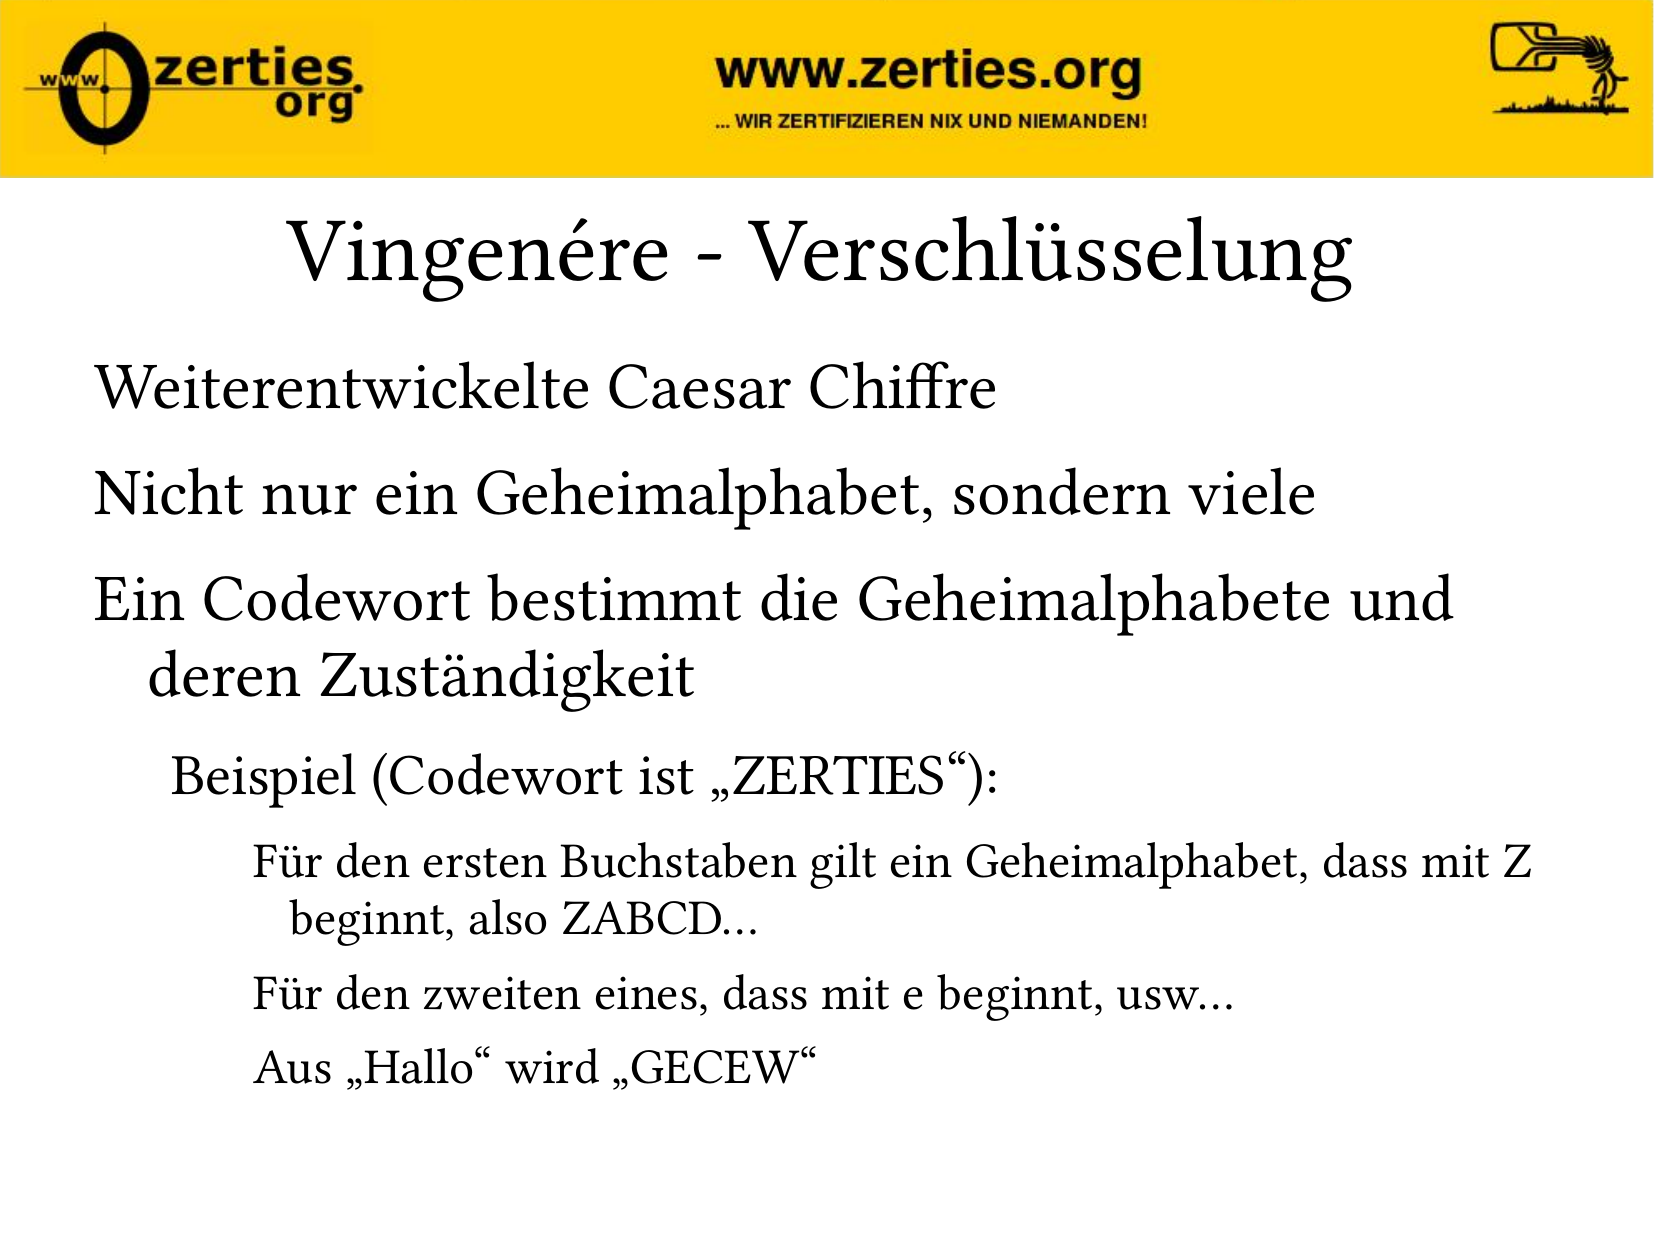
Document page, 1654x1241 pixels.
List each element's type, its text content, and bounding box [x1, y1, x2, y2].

title Vingenére - Verschlüsselung [76, 177, 1565, 326]
picture [0, 0, 1654, 178]
list Weiterentwickelte Caesar Chiffre Nicht nur ein Geheimalphabet, sondern viele Ein Codewort bestimmt die Geheimalphabete und deren Zuständigkeit Beispiel (Codewort ist „ZERTIES“): Für den ersten Buchstaben gilt ein Geheimalphabet, dass mit Z beginnt, also ZABCD... Für den zweiten eines, dass mit e beginnt, usw... Aus „Hallo“ wird „GECEW“ [76, 349, 1565, 1153]
